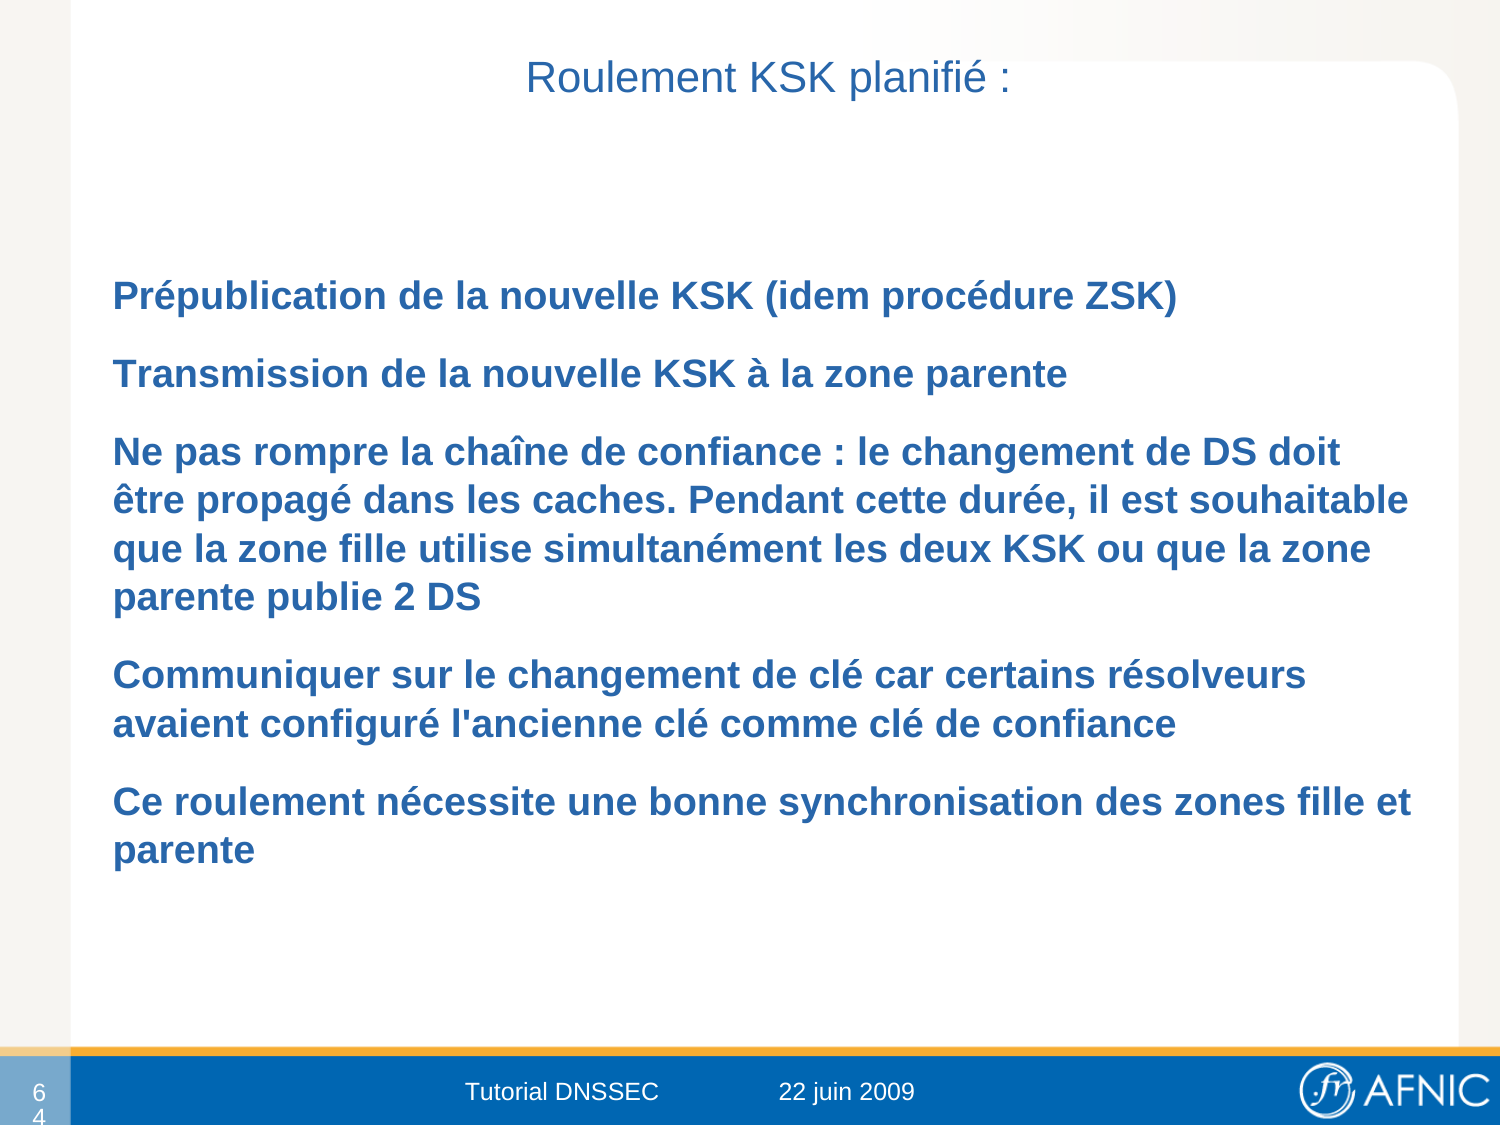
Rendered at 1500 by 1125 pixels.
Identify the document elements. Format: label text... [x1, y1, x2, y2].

list Prépublication de la nouvelle KSK (idem procédure ZSK) Transmission de la nouvelle KSK à la zone parente Ne pas rompre la chaîne de confiance : le changement de DS doit être propagé dans les caches. Pendant cette durée, il est souhaitable que la zone fille utilise simultanément les deux KSK ou que la zone parente publie 2 DS Communiquer sur le changement de clé car certains résolveurs avaient configuré l'ancienne clé comme clé de confiance Ce roulement nécessite une bonne synchronisation des zones fille et parente [112, 266, 1426, 994]
picture [0, 0, 1500, 1125]
picture [35, 1112, 41, 1120]
title Roulement KSK planifié : [112, 12, 1426, 138]
